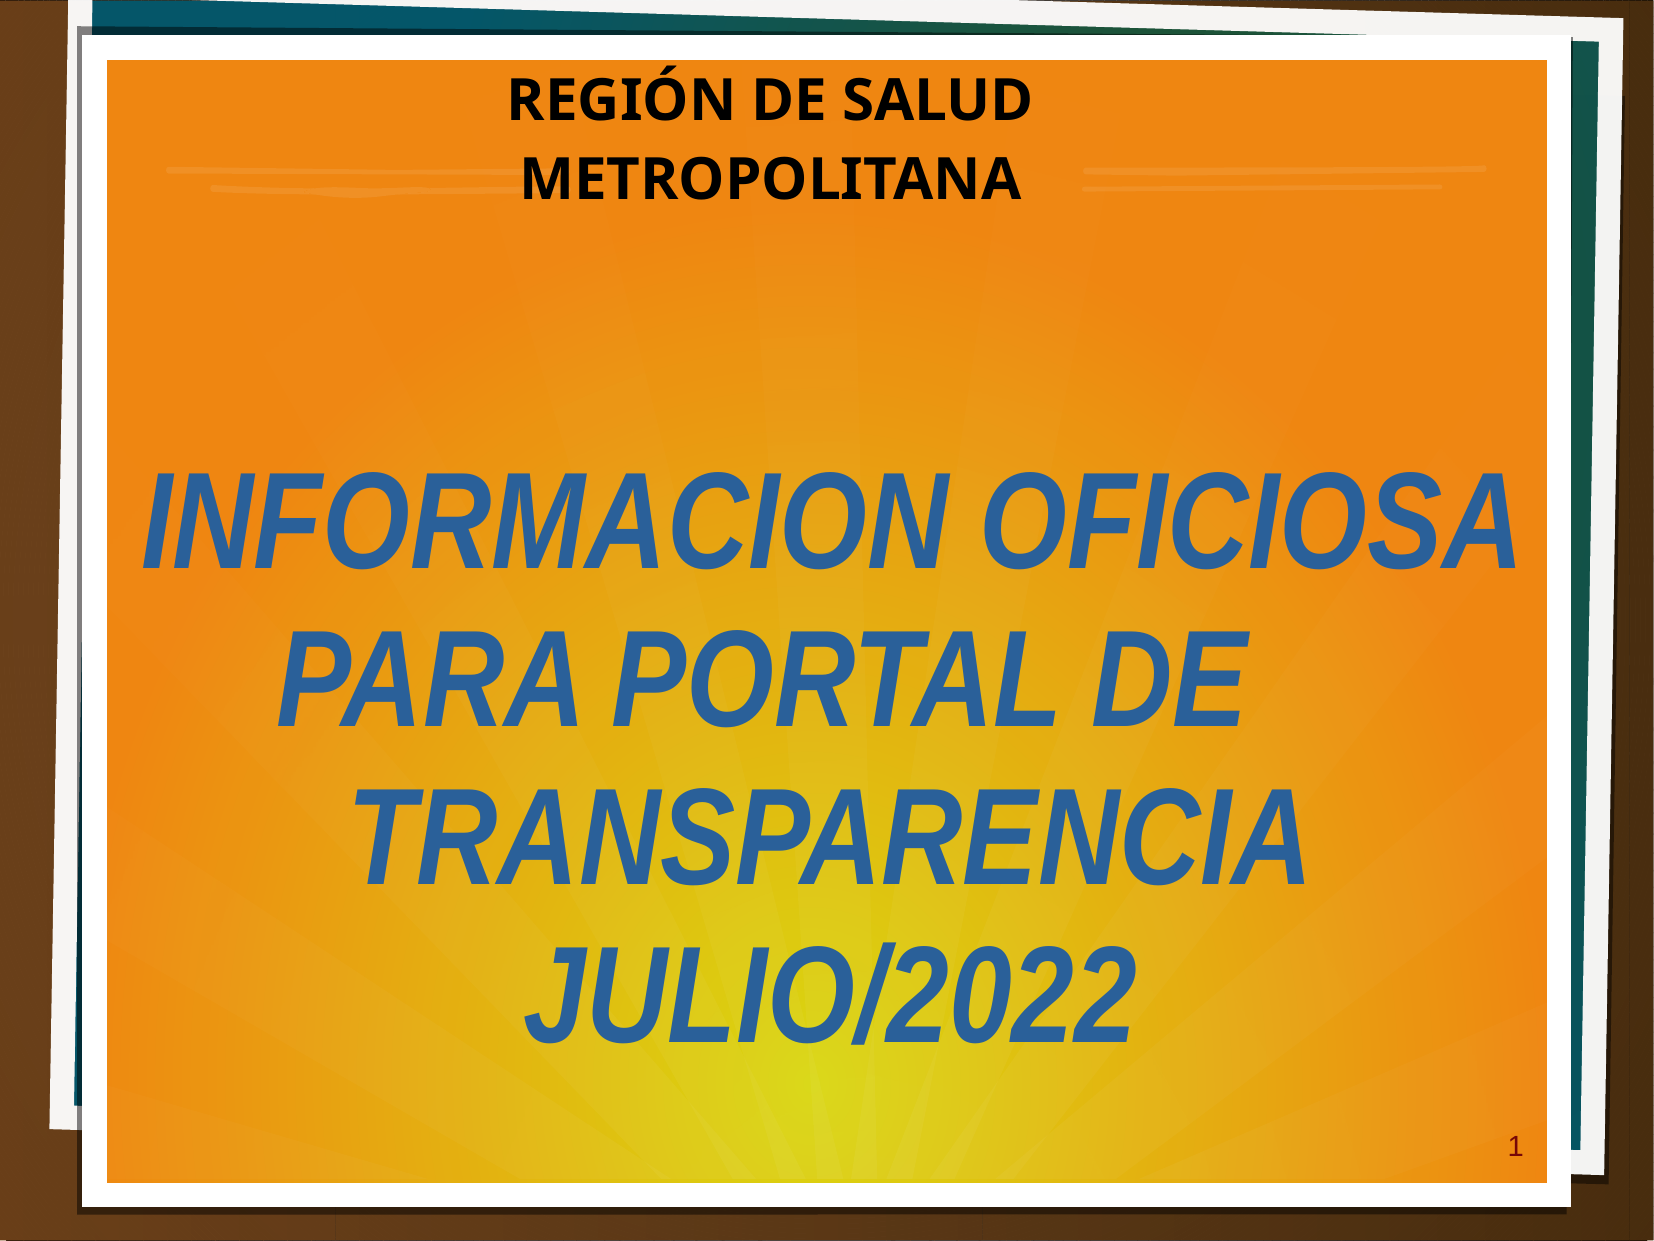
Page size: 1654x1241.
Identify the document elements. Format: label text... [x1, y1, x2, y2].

text_box INFORMACION OFICIOSA PARA PORTAL DE TRANSPARENCIA JULIO/2022 [126, 432, 1535, 1079]
text_box REGIÓN DE SALUD METROPOLITANA [165, 50, 1391, 206]
